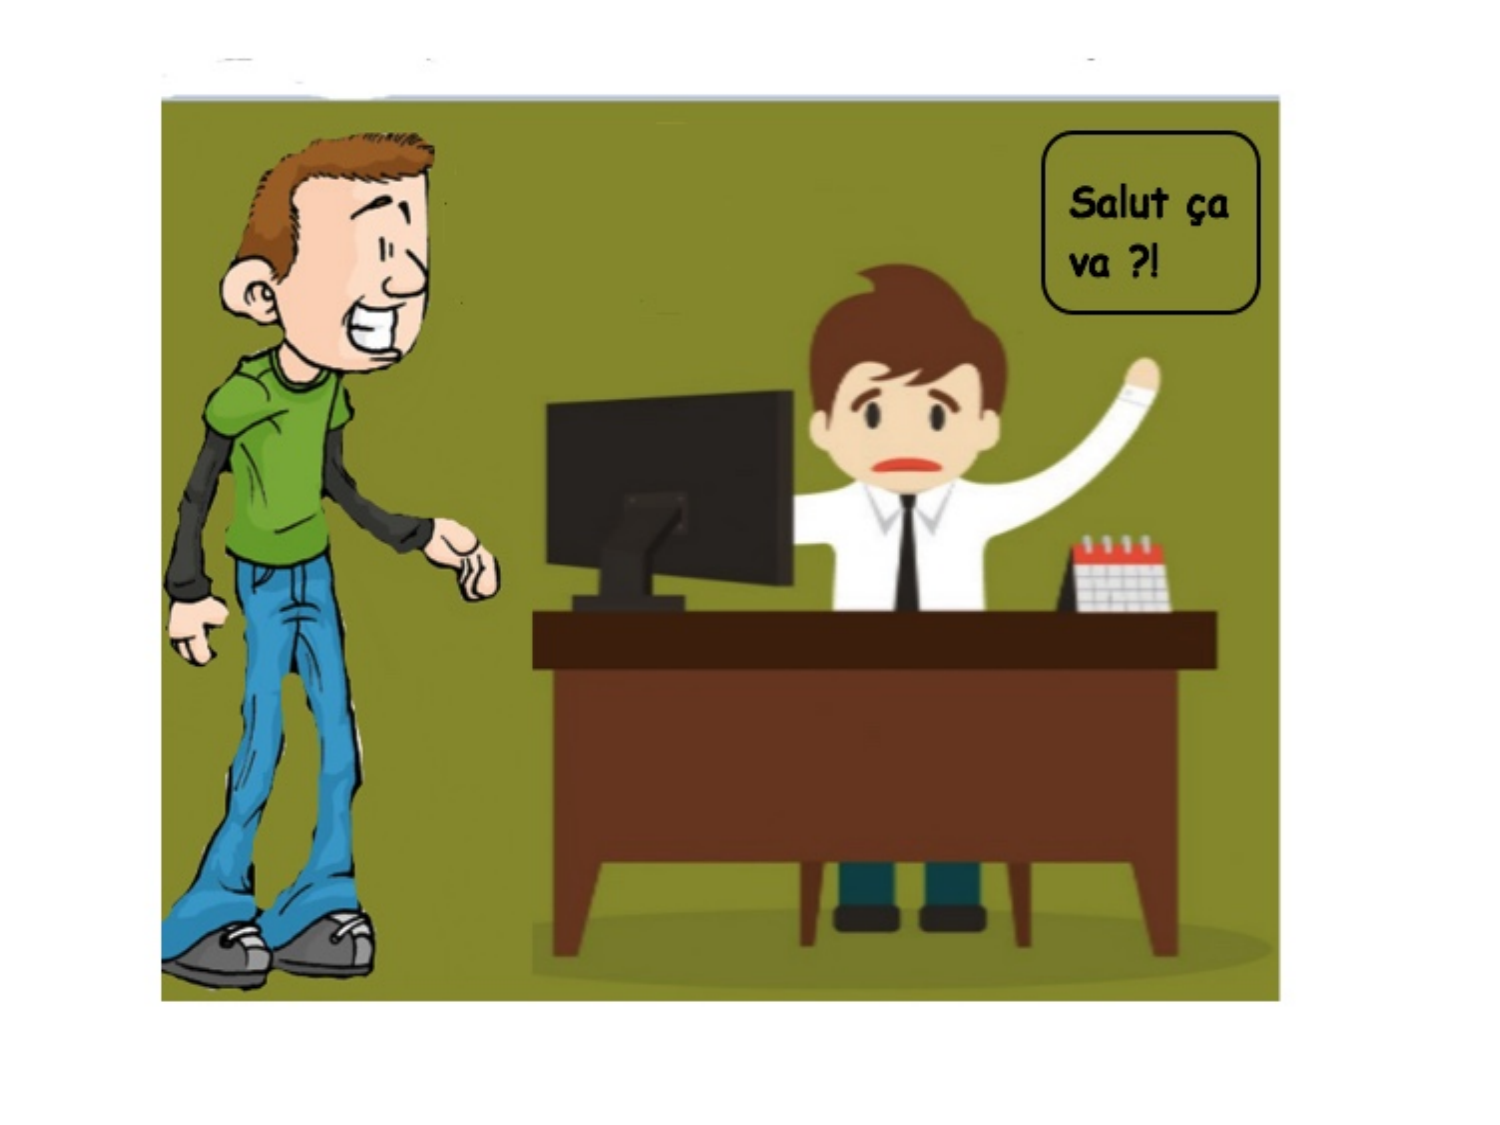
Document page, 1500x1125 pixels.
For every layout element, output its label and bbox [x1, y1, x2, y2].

picture [82, 23, 1359, 1040]
